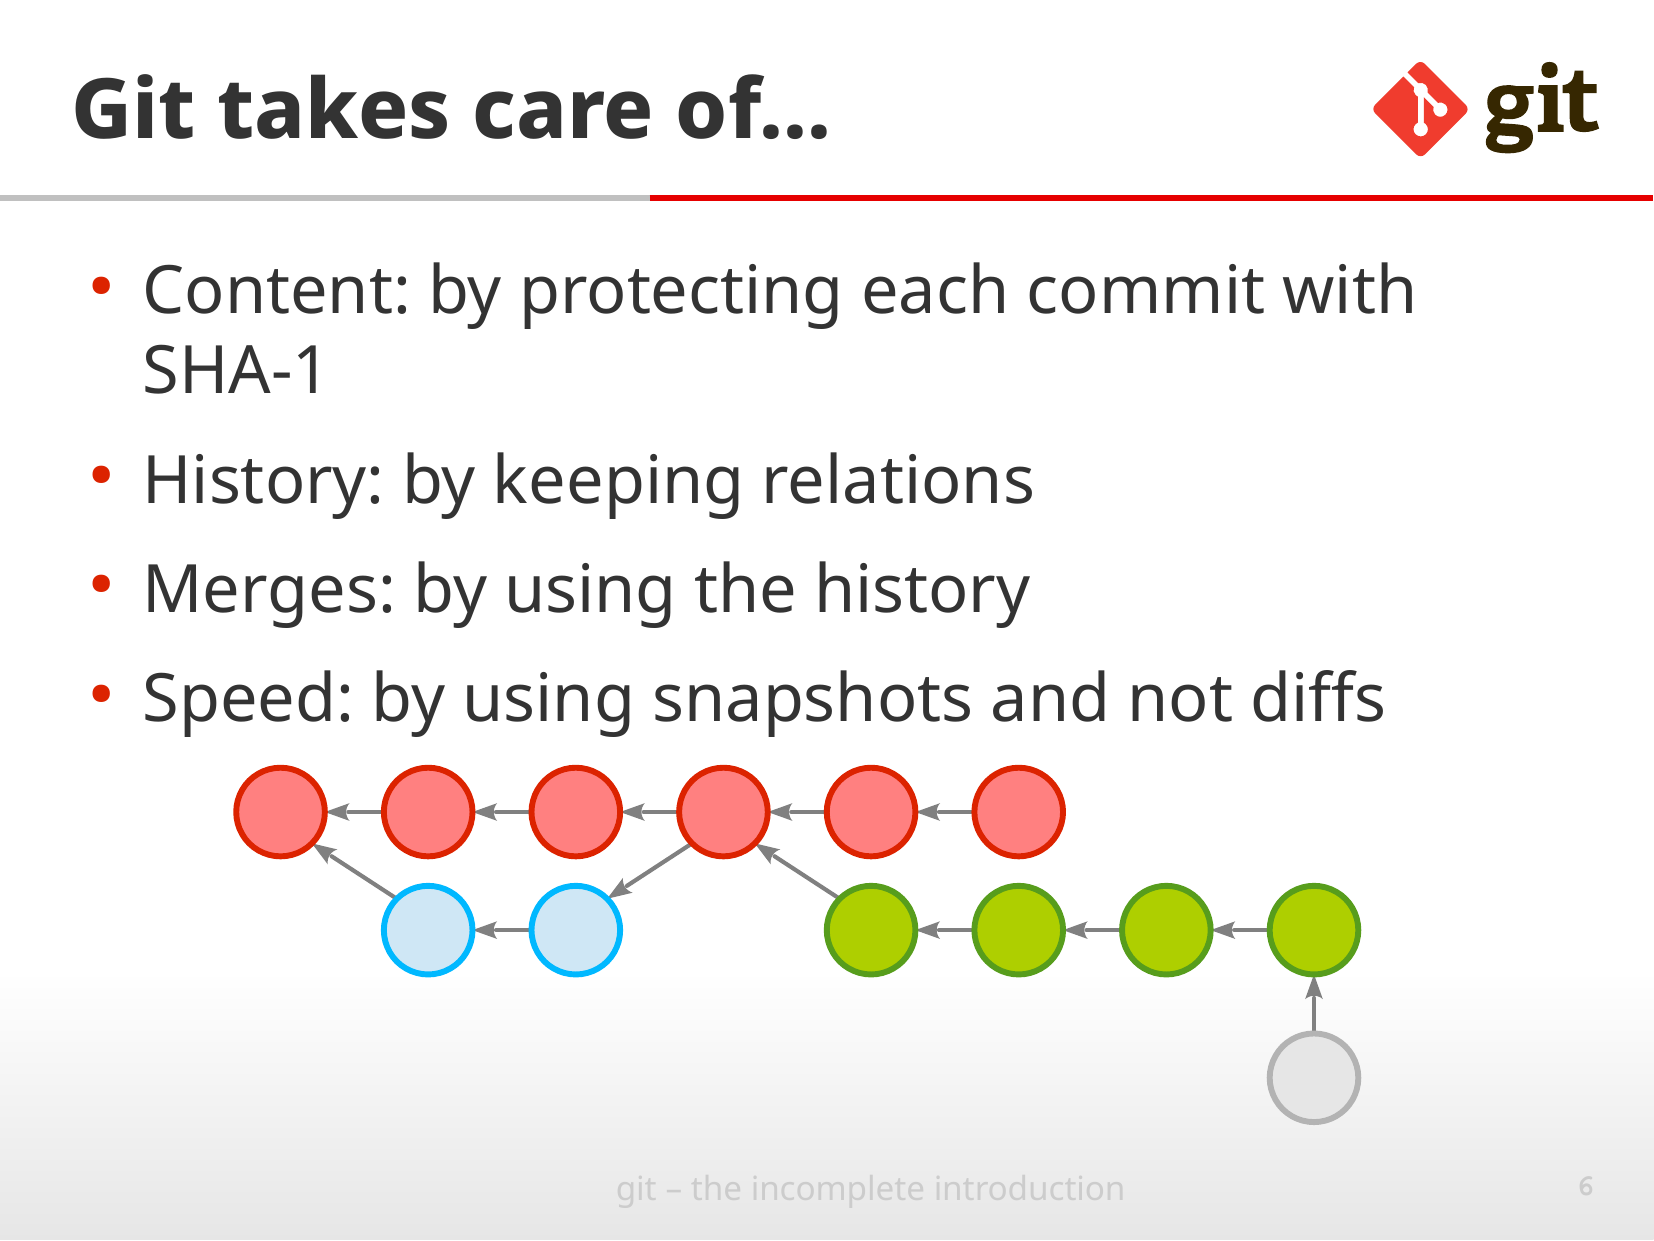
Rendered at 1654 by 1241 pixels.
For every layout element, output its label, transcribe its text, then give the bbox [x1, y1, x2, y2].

text_box [531, 885, 621, 975]
text_box [383, 767, 473, 857]
text_box [1122, 885, 1211, 975]
text_box [1269, 885, 1359, 975]
text_box [531, 767, 621, 857]
text_box [1269, 1033, 1359, 1123]
text_box [679, 767, 768, 857]
title Git takes care of... [56, 36, 1546, 175]
text_box [974, 885, 1064, 975]
text_box [826, 885, 916, 975]
list Content: by protecting each commit with SHA-1 History: by keeping relations Merges: by using the history Speed: by using snapshots and not diffs [56, 239, 1595, 1133]
text_box [236, 767, 325, 857]
text_box [826, 767, 916, 857]
text_box [974, 767, 1064, 857]
text_box [383, 885, 473, 975]
